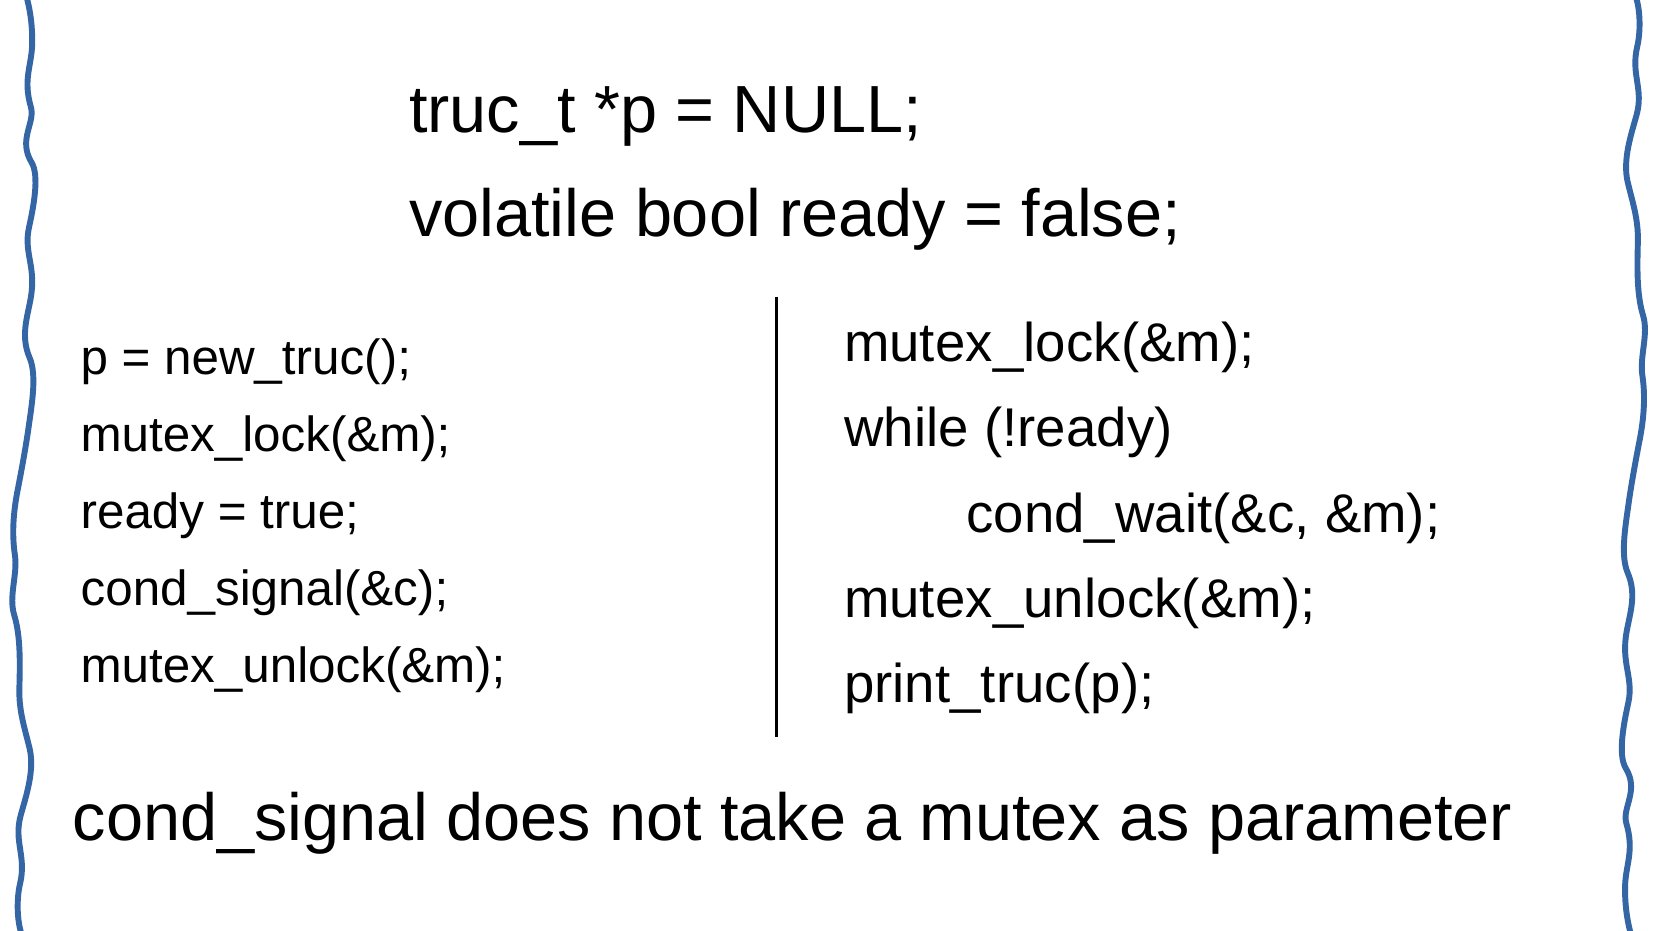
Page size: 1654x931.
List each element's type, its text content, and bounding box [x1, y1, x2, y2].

list p = new_truc(); mutex_lock(&m); ready = true; cond_signal(&c); mutex_unlock(&m); [80, 176, 807, 772]
list mutex_lock(&m); while (!ready) cond_wait(&c, &m); mutex_unlock(&m); print_truc(p); [844, 312, 1577, 719]
list cond_signal does not take a mutex as parameter [72, 780, 1579, 882]
list truc_t *p = NULL; volatile bool ready = false; [409, 71, 1346, 319]
